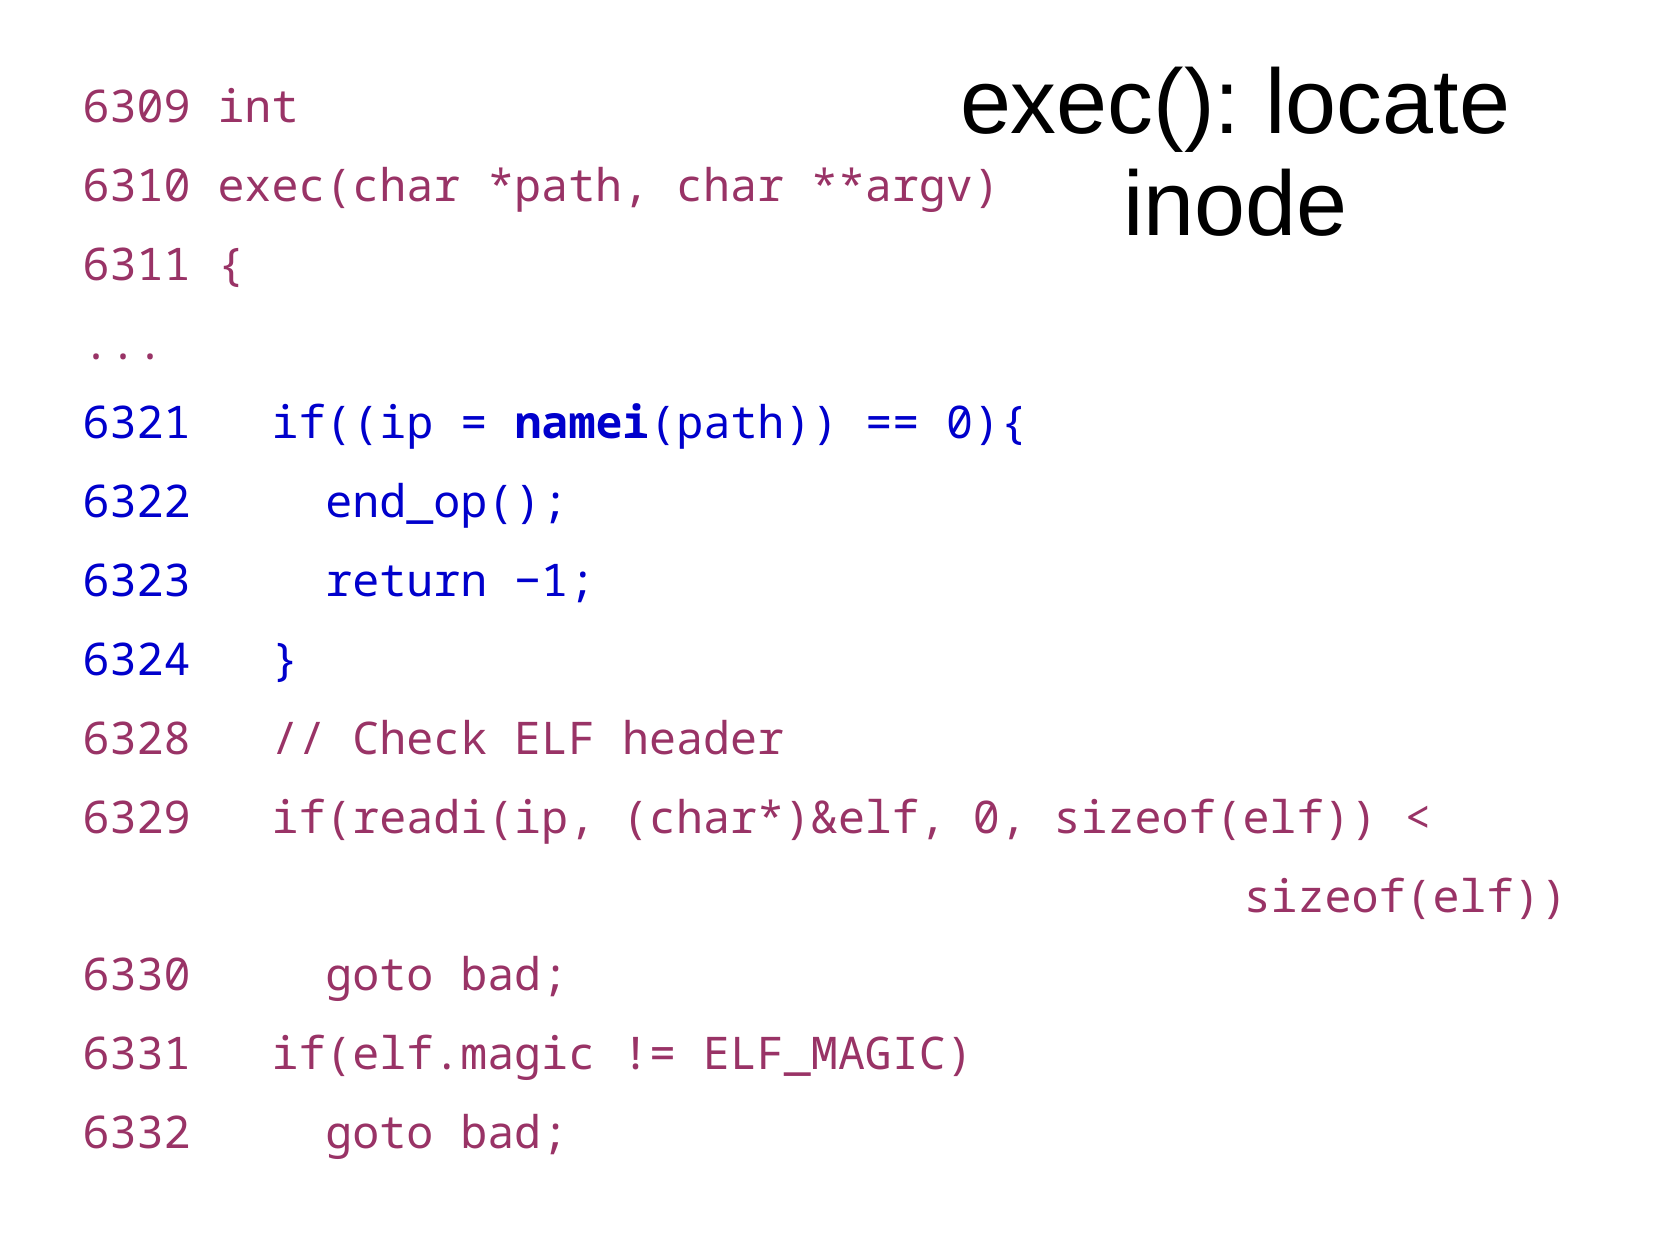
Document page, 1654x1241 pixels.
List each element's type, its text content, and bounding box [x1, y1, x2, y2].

list 6309 int 6310 exec(char *path, char **argv) 6311 { ... 6321 if((ip = namei(path)) == 0){ 6322 end_op(); 6323 return −1; 6324 } 6328 // Check ELF header 6329 if(readi(ip, (char*)&elf, 0, sizeof(elf)) < sizeof(elf)) 6330 goto bad; 6331 if(elf.magic != ELF_MAGIC) 6332 goto bad; [82, 75, 1571, 1163]
title exec(): locate inode [900, 49, 1571, 257]
